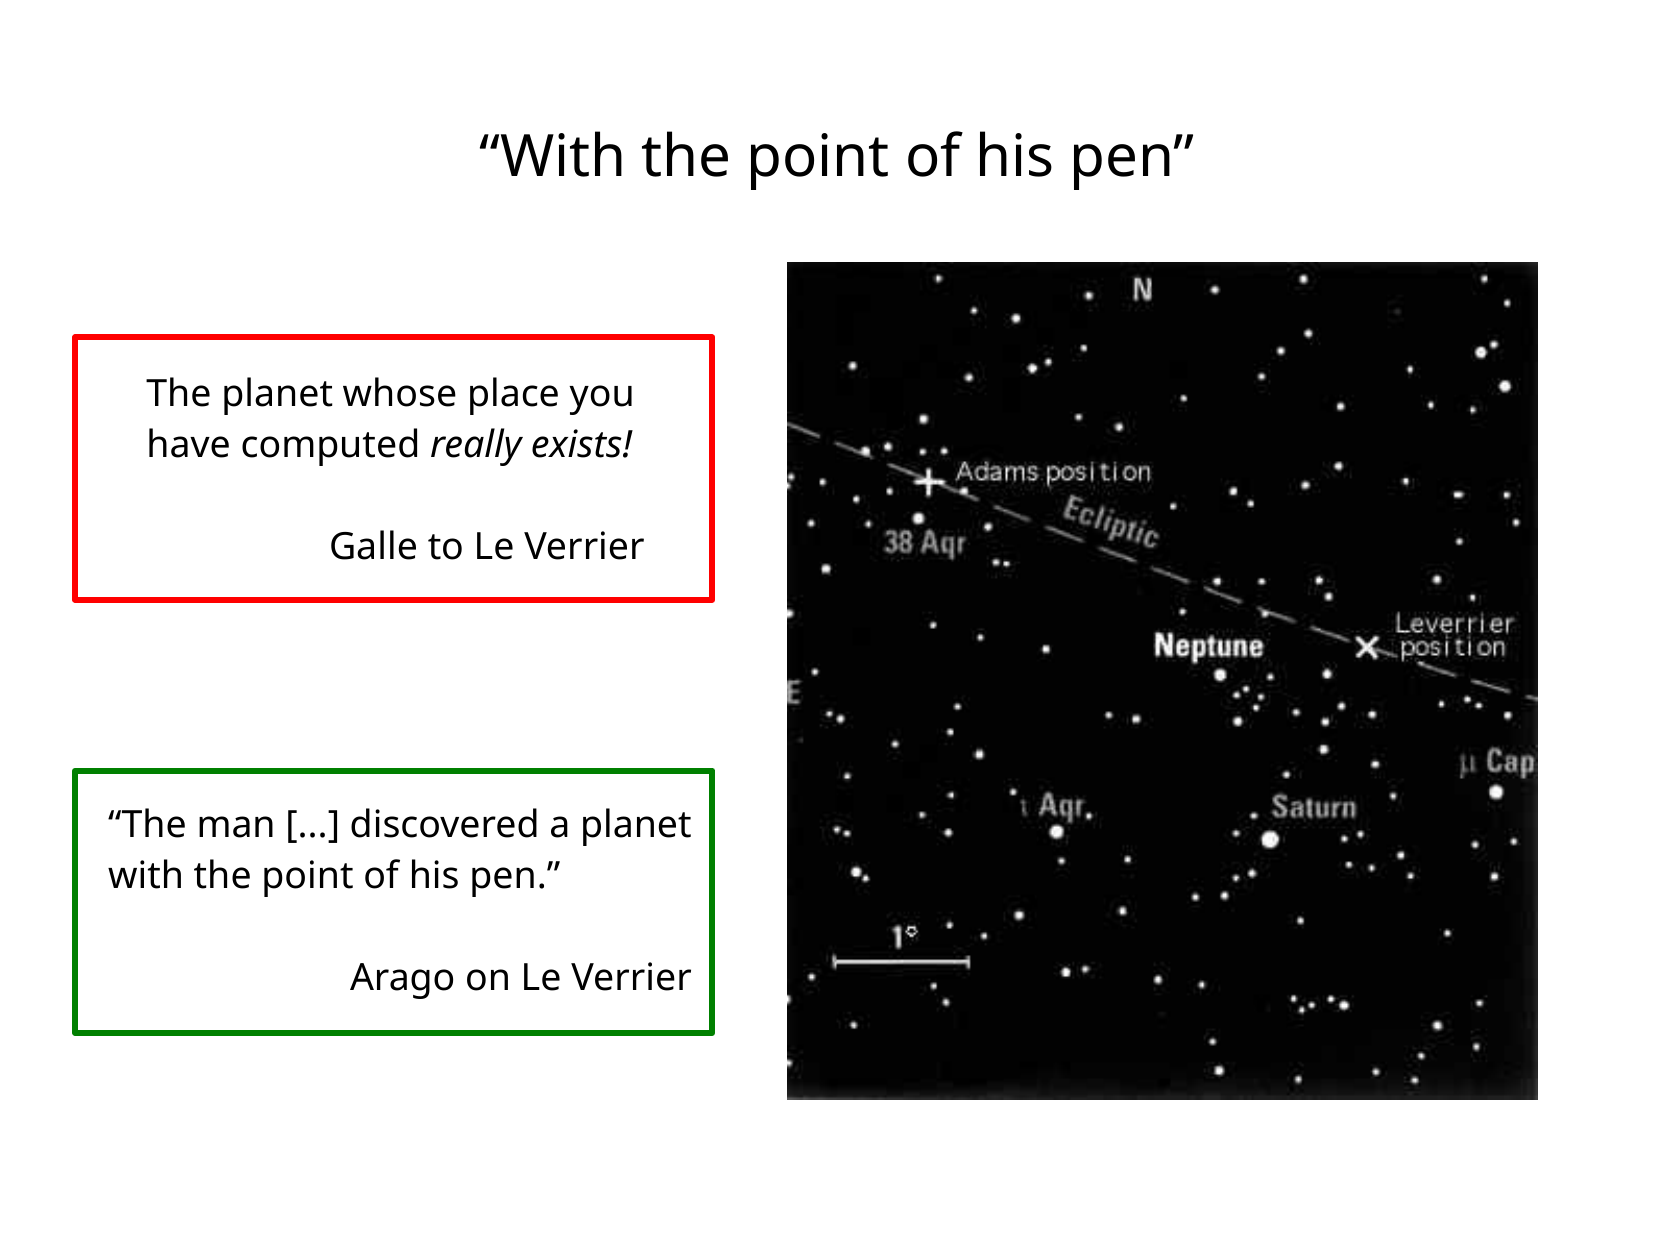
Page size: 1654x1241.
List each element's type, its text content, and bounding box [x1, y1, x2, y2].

picture [787, 262, 1538, 1100]
text_box The planet whose place you have computed really exists! Galle to Le Verrier [131, 358, 657, 583]
text_box “The man [...] discovered a planet with the point of his pen.” Arago on Le Verrier [93, 789, 702, 1014]
title “With the point of his pen” [82, 49, 1571, 257]
